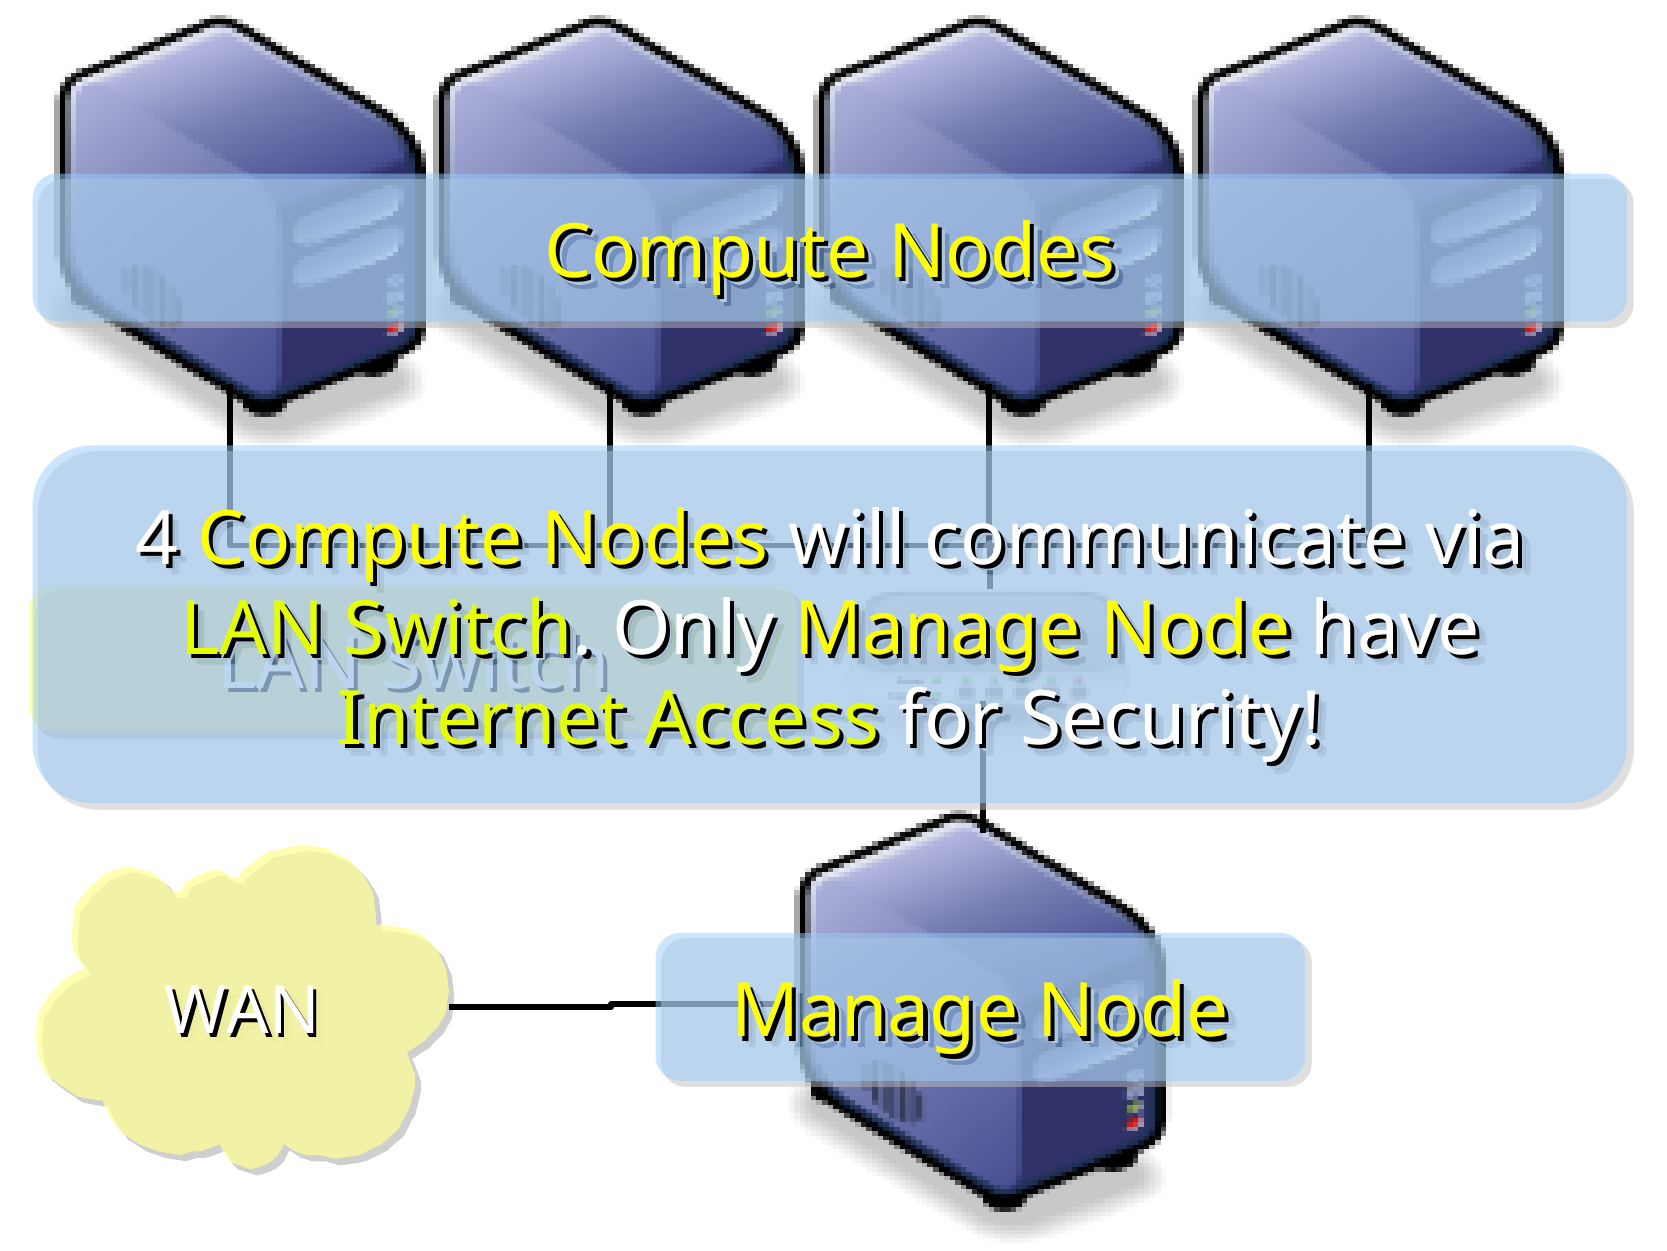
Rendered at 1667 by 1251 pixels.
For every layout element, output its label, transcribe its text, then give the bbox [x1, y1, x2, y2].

text_box 4 Compute Nodes will communicate via LAN Switch. Only Manage Node have Internet Access for Security! [32, 445, 1628, 804]
text_box WAN [35, 844, 449, 1170]
picture [767, 804, 1211, 933]
text_box Compute Nodes [32, 173, 1628, 322]
picture [767, 1081, 1211, 1251]
text_box Manage Node [655, 933, 1306, 1081]
picture [27, 2, 1609, 502]
